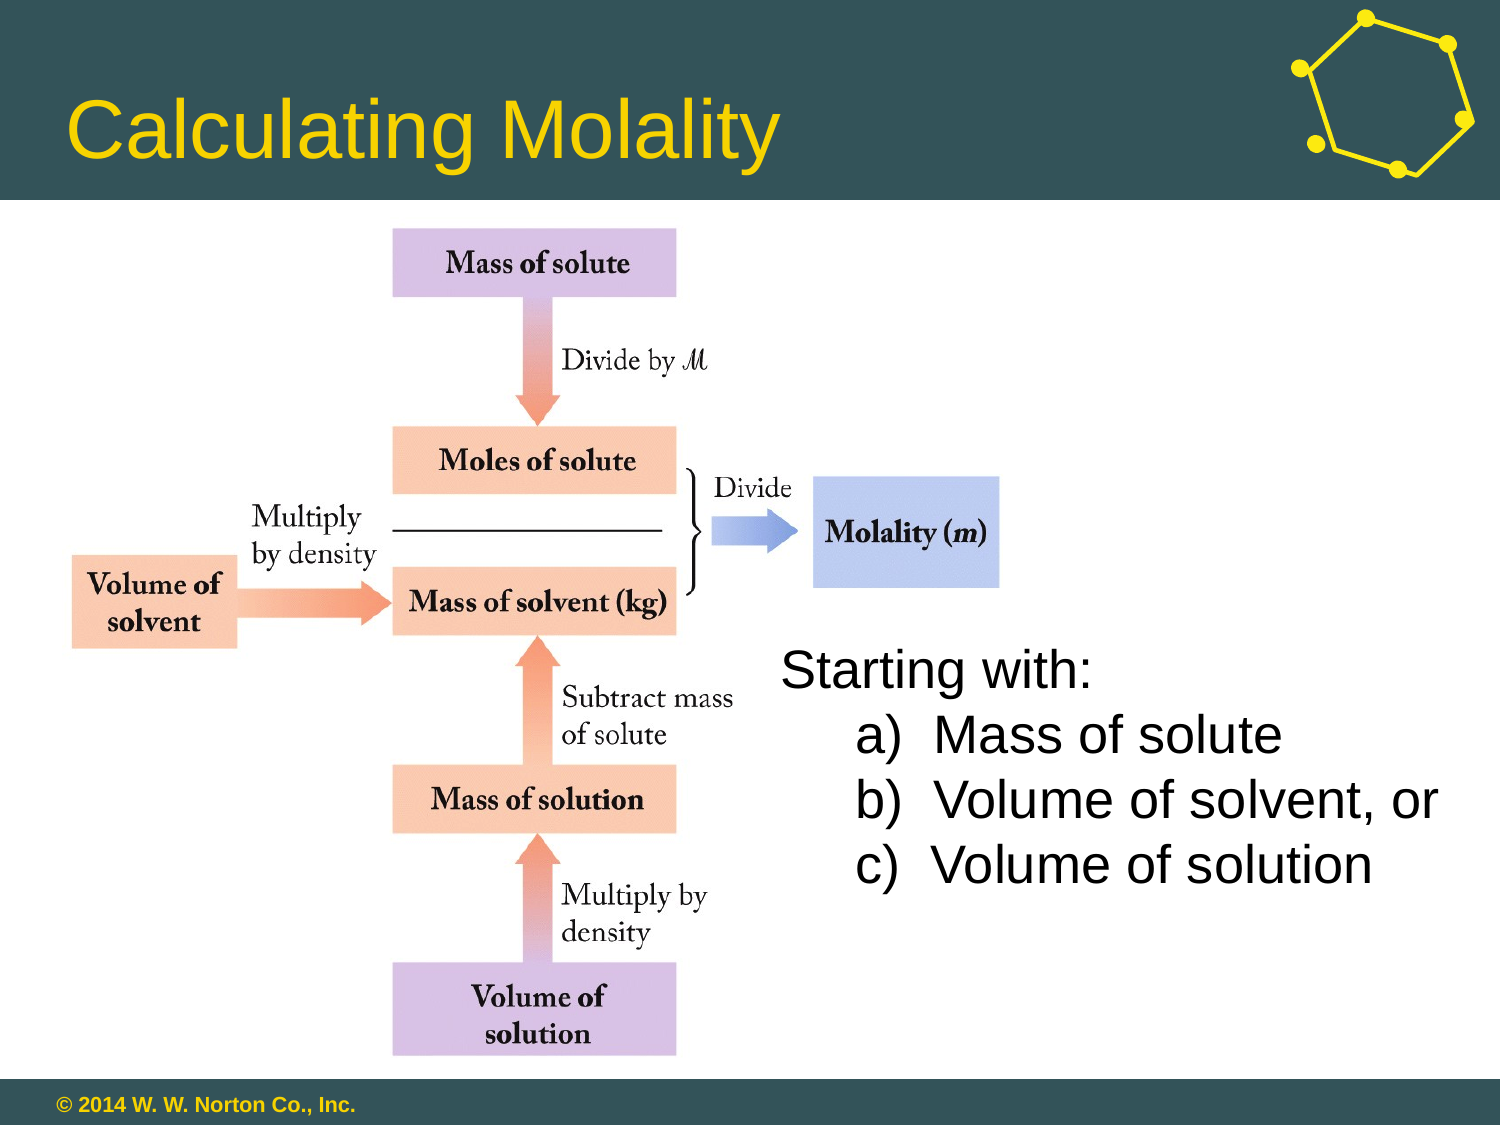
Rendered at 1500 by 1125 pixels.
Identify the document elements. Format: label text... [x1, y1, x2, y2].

title Calculating Molality [50, 37, 1425, 213]
text_box Starting with: a) Mass of solute b) Volume of solvent, or c) Volume of solution [765, 627, 1456, 902]
picture [62, 217, 1010, 1063]
